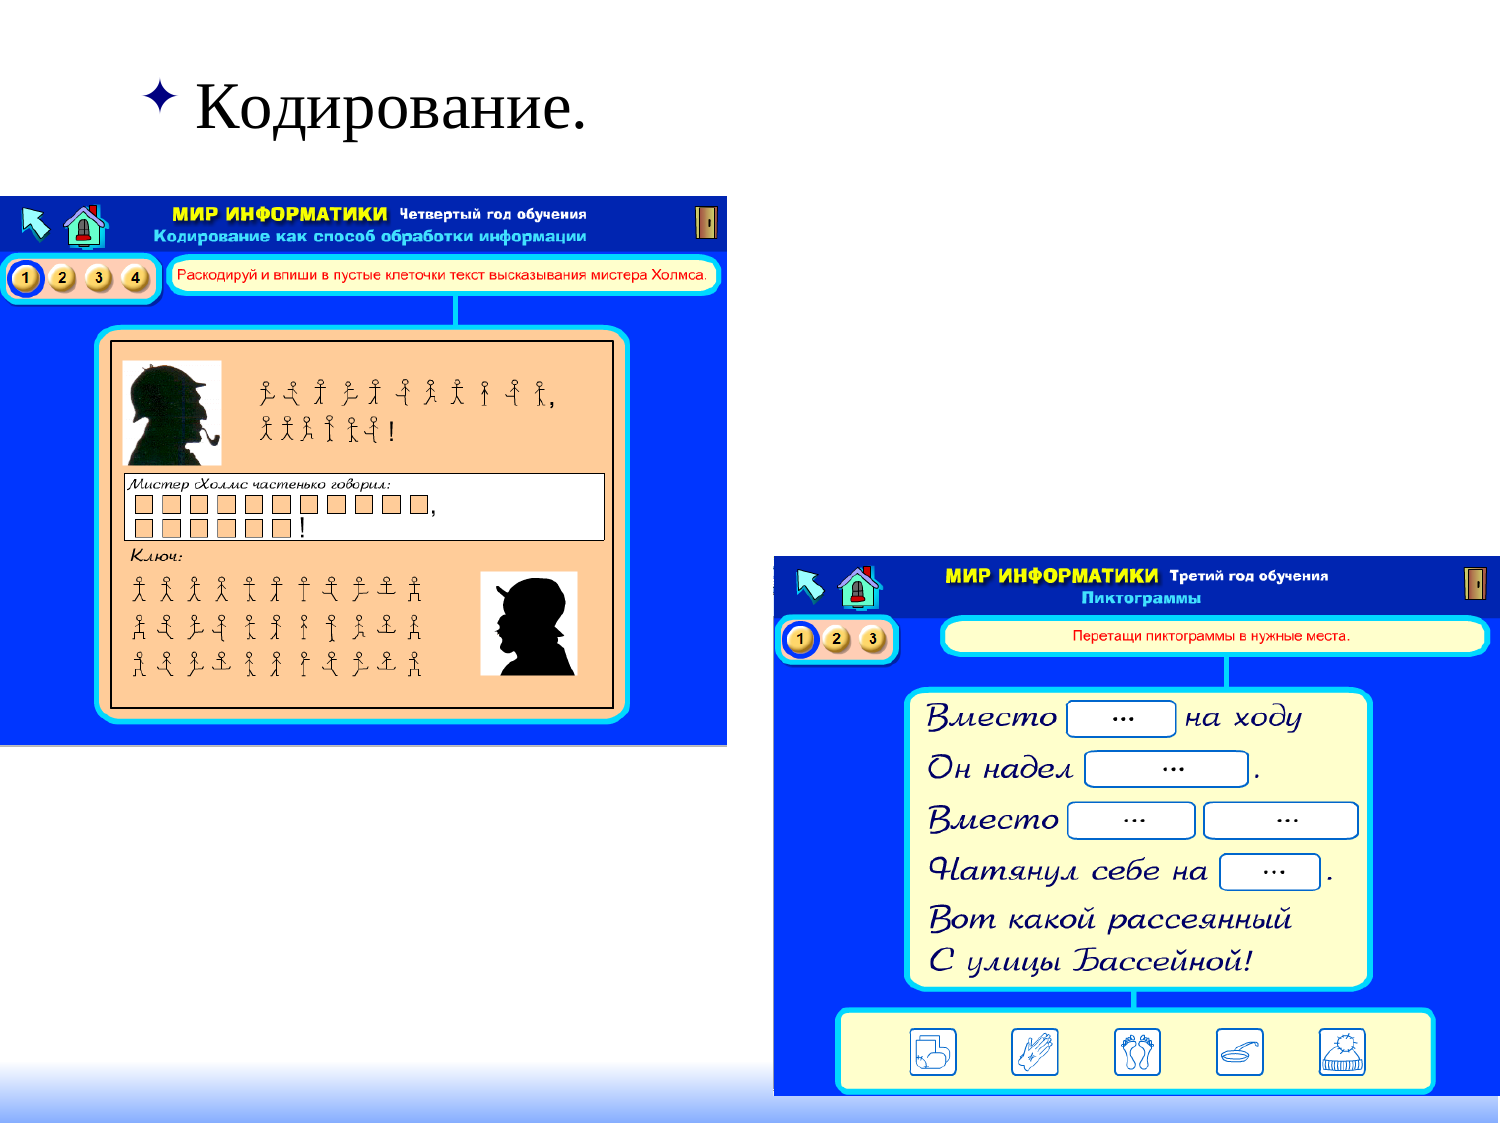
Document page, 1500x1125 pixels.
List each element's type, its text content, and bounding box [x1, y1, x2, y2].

picture [773, 556, 1500, 1096]
picture [0, 196, 727, 747]
list Кодирование. [123, 54, 1387, 655]
